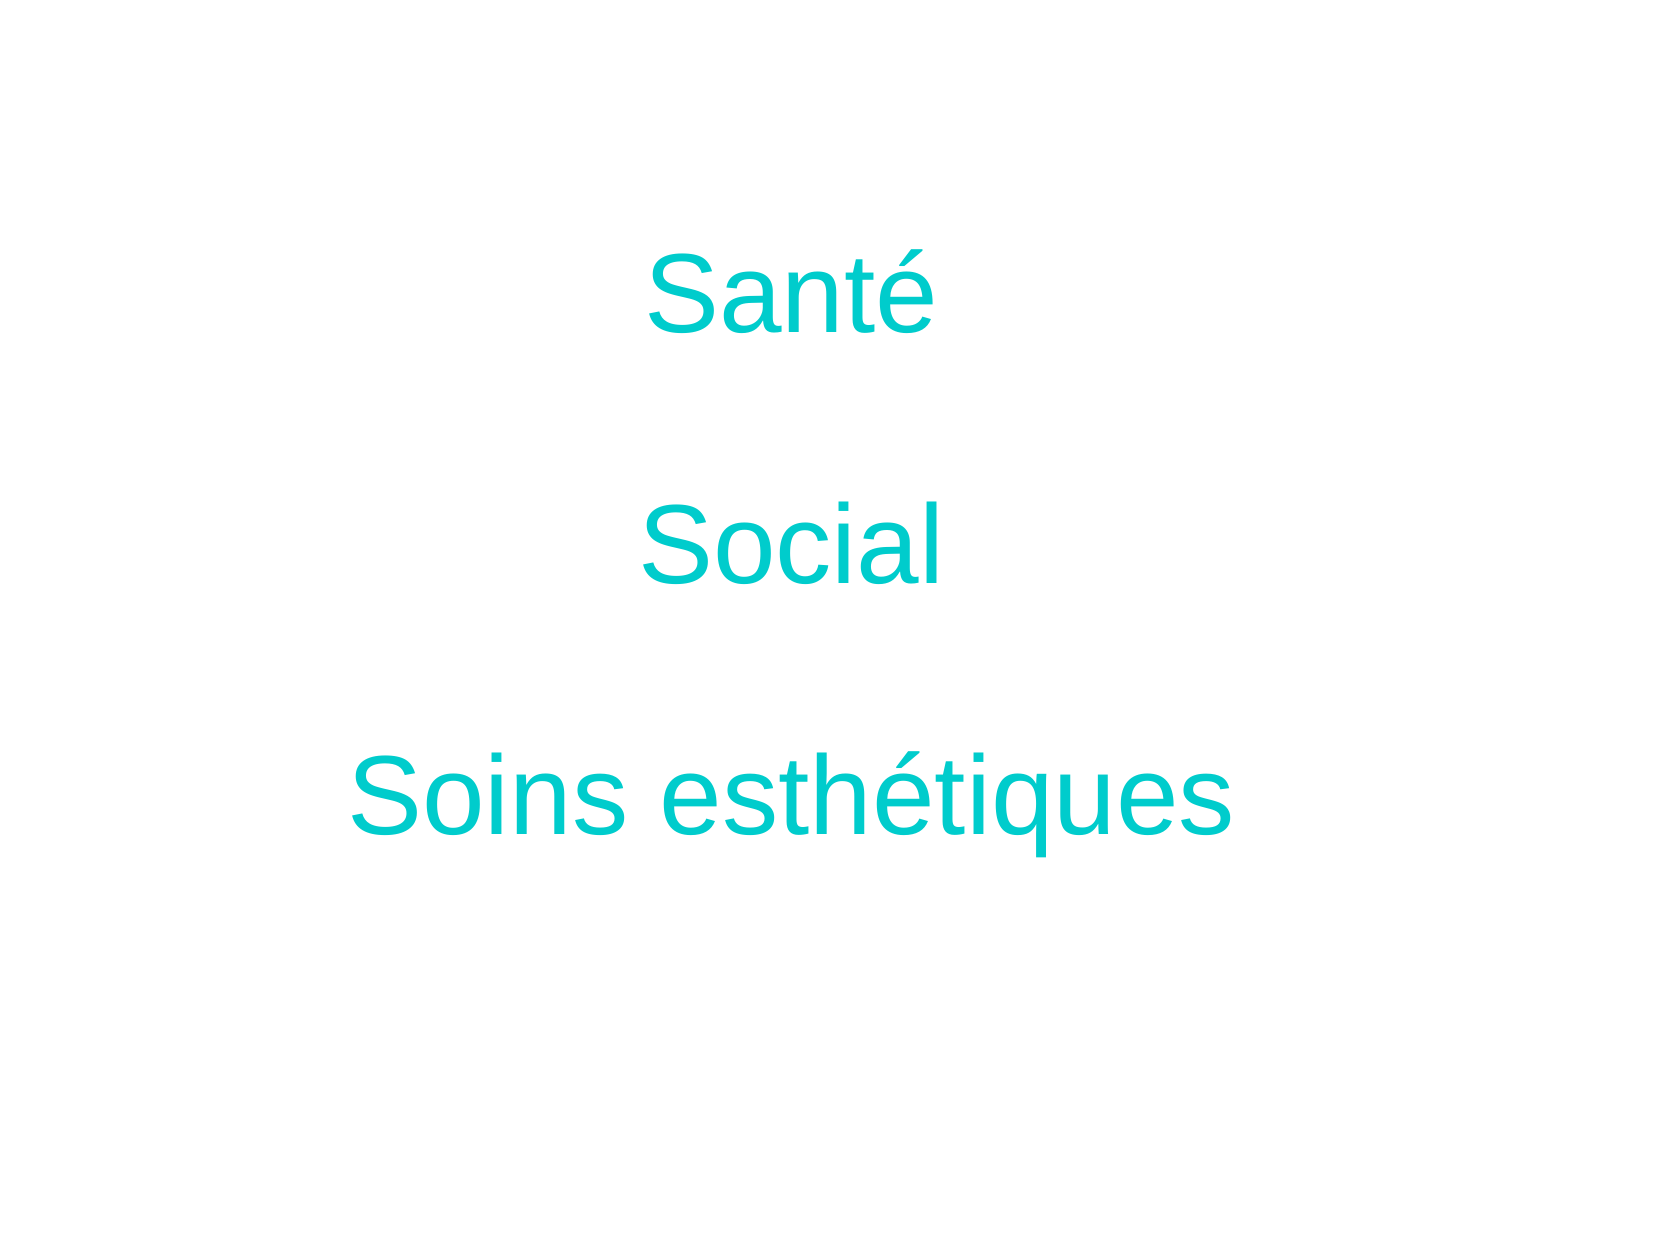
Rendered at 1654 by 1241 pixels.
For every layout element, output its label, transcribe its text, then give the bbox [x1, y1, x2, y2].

title Santé Social Soins esthétiques [47, 230, 1536, 858]
